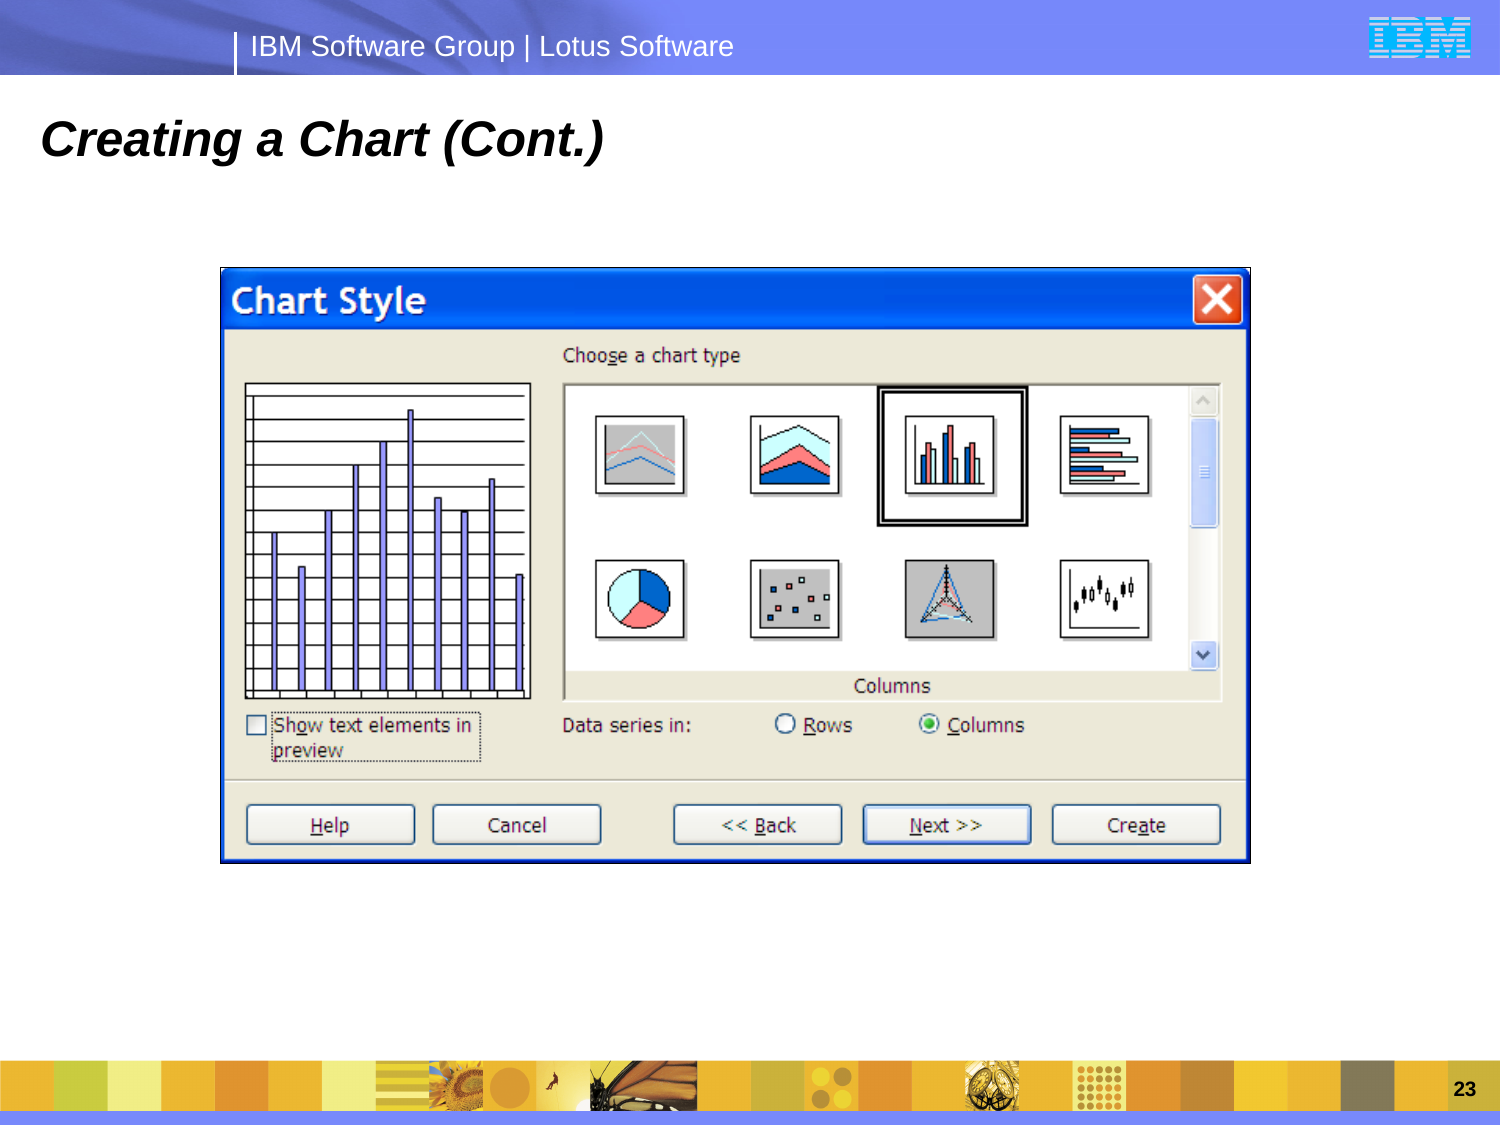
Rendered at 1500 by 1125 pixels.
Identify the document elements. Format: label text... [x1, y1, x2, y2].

picture [0, 0, 1500, 75]
picture [0, 1060, 1500, 1111]
title Creating a Chart (Cont.) [25, 106, 1378, 189]
picture [220, 267, 1251, 864]
